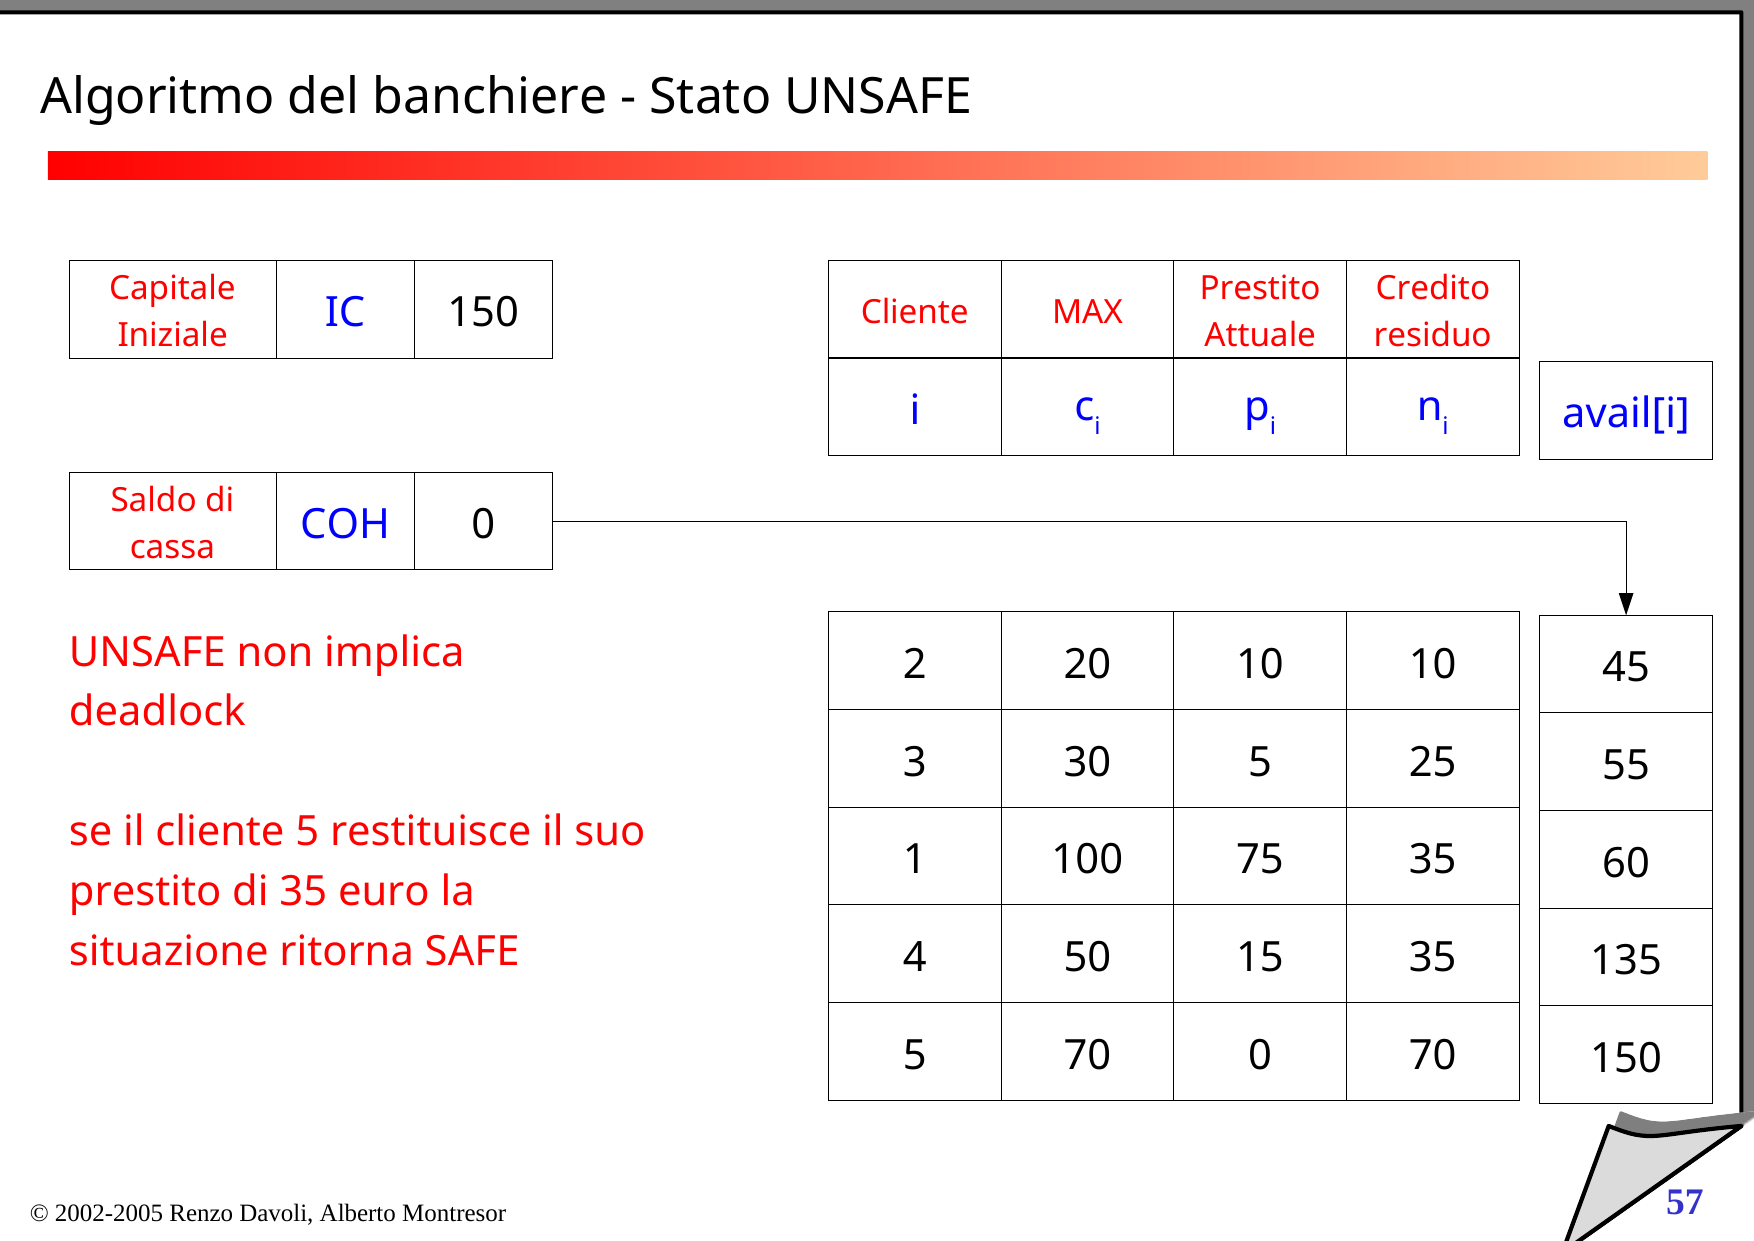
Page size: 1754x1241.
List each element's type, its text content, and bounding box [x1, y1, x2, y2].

text_box 10 [1173, 611, 1346, 710]
text_box 3 [828, 710, 1001, 808]
text_box ci [1001, 357, 1173, 456]
text_box 150 [414, 260, 553, 359]
text_box 25 [1346, 710, 1520, 808]
text_box 150 [1539, 1005, 1713, 1104]
text_box 5 [828, 1002, 1001, 1101]
text_box 2 [828, 611, 1001, 710]
text_box 135 [1539, 908, 1713, 1005]
text_box MAX [1001, 260, 1173, 357]
title Algoritmo del banchiere - Stato UNSAFE [40, 49, 1714, 144]
text_box 5 [1173, 710, 1346, 808]
text_box 1 [828, 808, 1001, 904]
text_box 100 [1001, 808, 1173, 904]
text_box q [750, 152, 754, 179]
text_box Capitale Iniziale [69, 260, 276, 359]
text_box Credito residuo [1346, 260, 1520, 357]
text_box 70 [1001, 1002, 1173, 1101]
text_box 15 [1173, 904, 1346, 1002]
text_box 4 [828, 904, 1001, 1002]
text_box i [828, 357, 1001, 456]
text_box Saldo di cassa [69, 472, 276, 570]
text_box avail[i] [1539, 361, 1713, 460]
text_box pi [1173, 357, 1346, 456]
text_box 20 [1001, 611, 1173, 710]
text_box COH [276, 472, 414, 570]
text_box 30 [1001, 710, 1173, 808]
text_box UNSAFE non implica deadlock se il cliente 5 restituisce il suo prestito di 35 euro la situazione ritorna SAFE [69, 618, 760, 1018]
text_box ni [1346, 357, 1520, 456]
text_box Cliente [828, 260, 1001, 357]
text_box 45 [1539, 615, 1713, 713]
text_box 10 [1346, 611, 1520, 710]
text_box 0 [414, 472, 553, 570]
text_box 50 [1001, 904, 1173, 1002]
text_box IC [276, 260, 414, 359]
text_box 60 [1539, 811, 1713, 908]
text_box 35 [1346, 808, 1520, 904]
text_box 0 [1173, 1002, 1346, 1101]
text_box 75 [1173, 808, 1346, 904]
text_box 55 [1539, 713, 1713, 811]
text_box 70 [1346, 1002, 1520, 1101]
text_box Prestito Attuale [1173, 260, 1346, 357]
text_box 35 [1346, 904, 1520, 1002]
